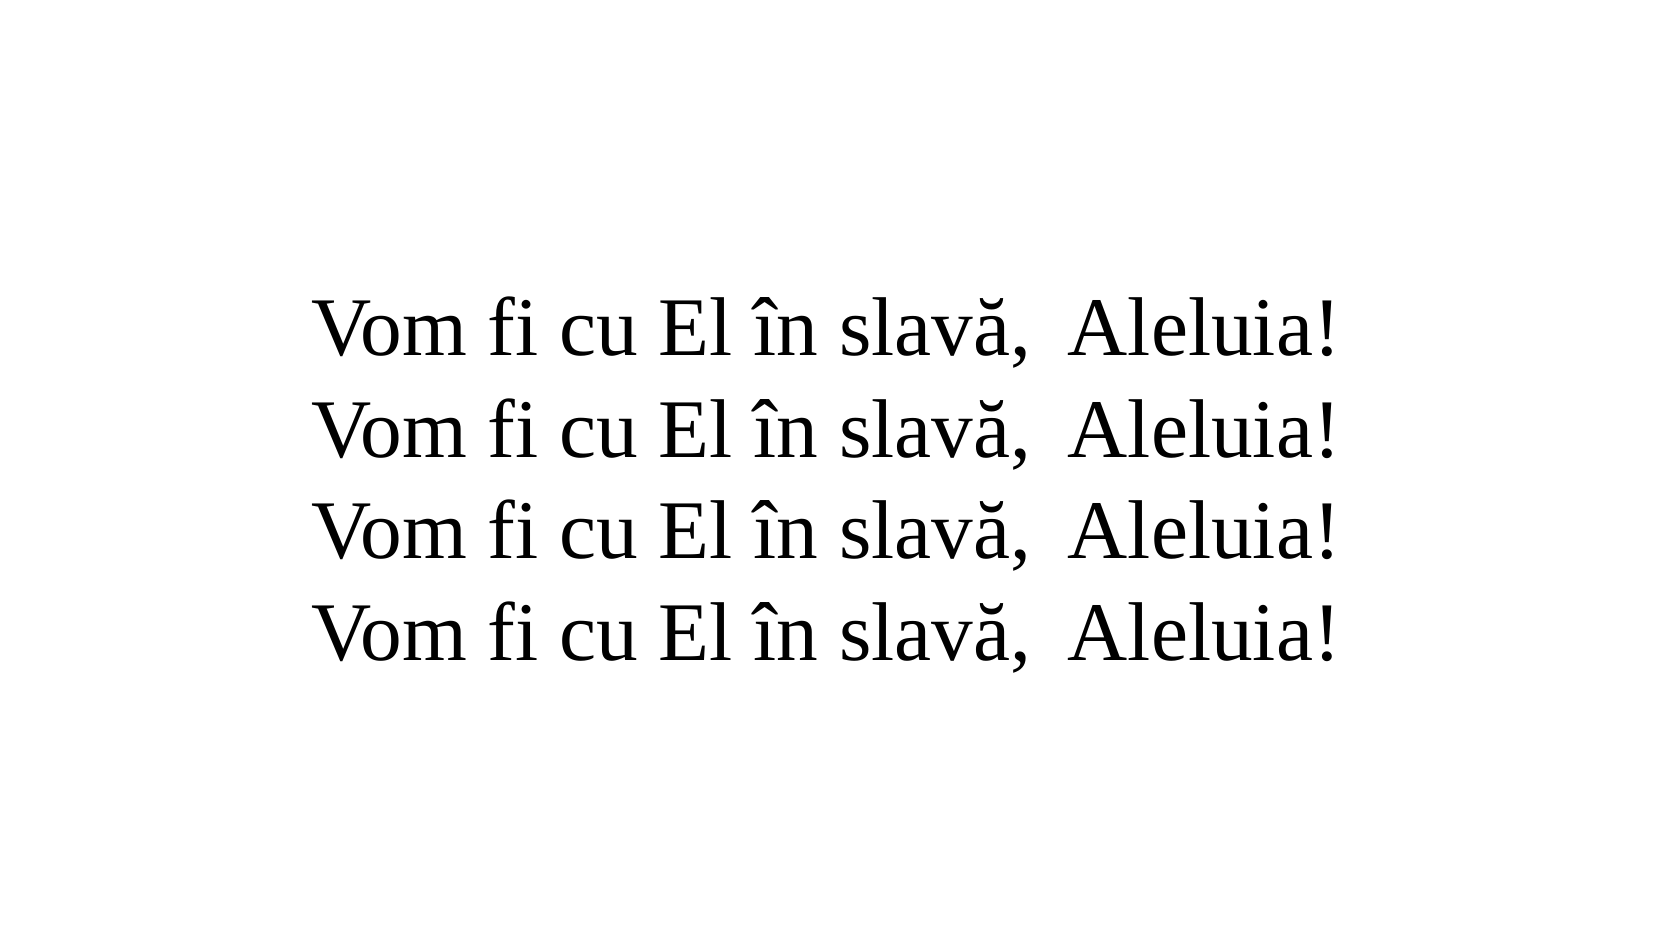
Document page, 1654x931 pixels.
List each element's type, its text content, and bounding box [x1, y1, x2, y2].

subtitle Vom fi cu El în slavă, Aleluia! Vom fi cu El în slavă, Aleluia! Vom fi cu El în slavă, Aleluia! Vom fi cu El în slavă, Aleluia! [165, 205, 1489, 745]
